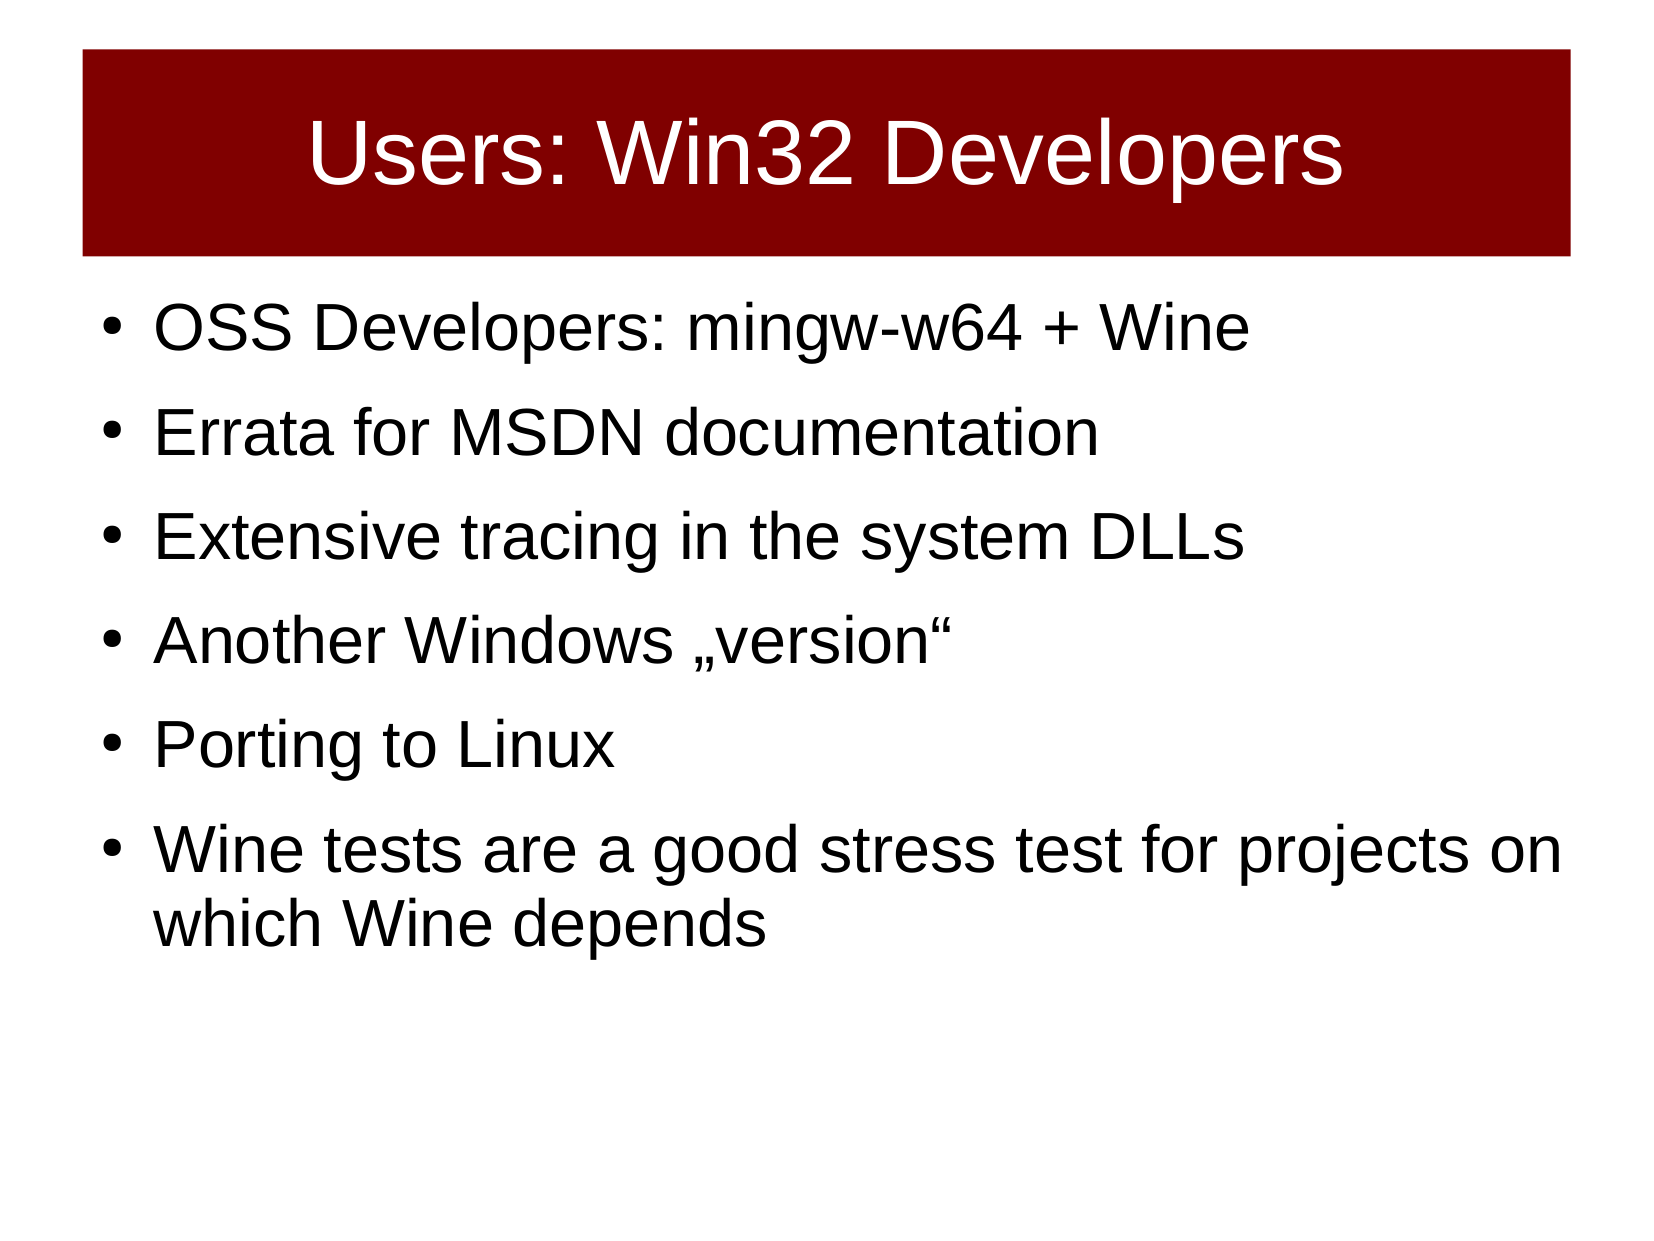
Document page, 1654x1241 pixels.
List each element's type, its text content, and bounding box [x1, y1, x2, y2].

list OSS Developers: mingw-w64 + Wine Errata for MSDN documentation Extensive tracing in the system DLLs Another Windows „version“ Porting to Linux Wine tests are a good stress test for projects on which Wine depends [82, 290, 1571, 1094]
title Users: Win32 Developers [82, 49, 1571, 257]
